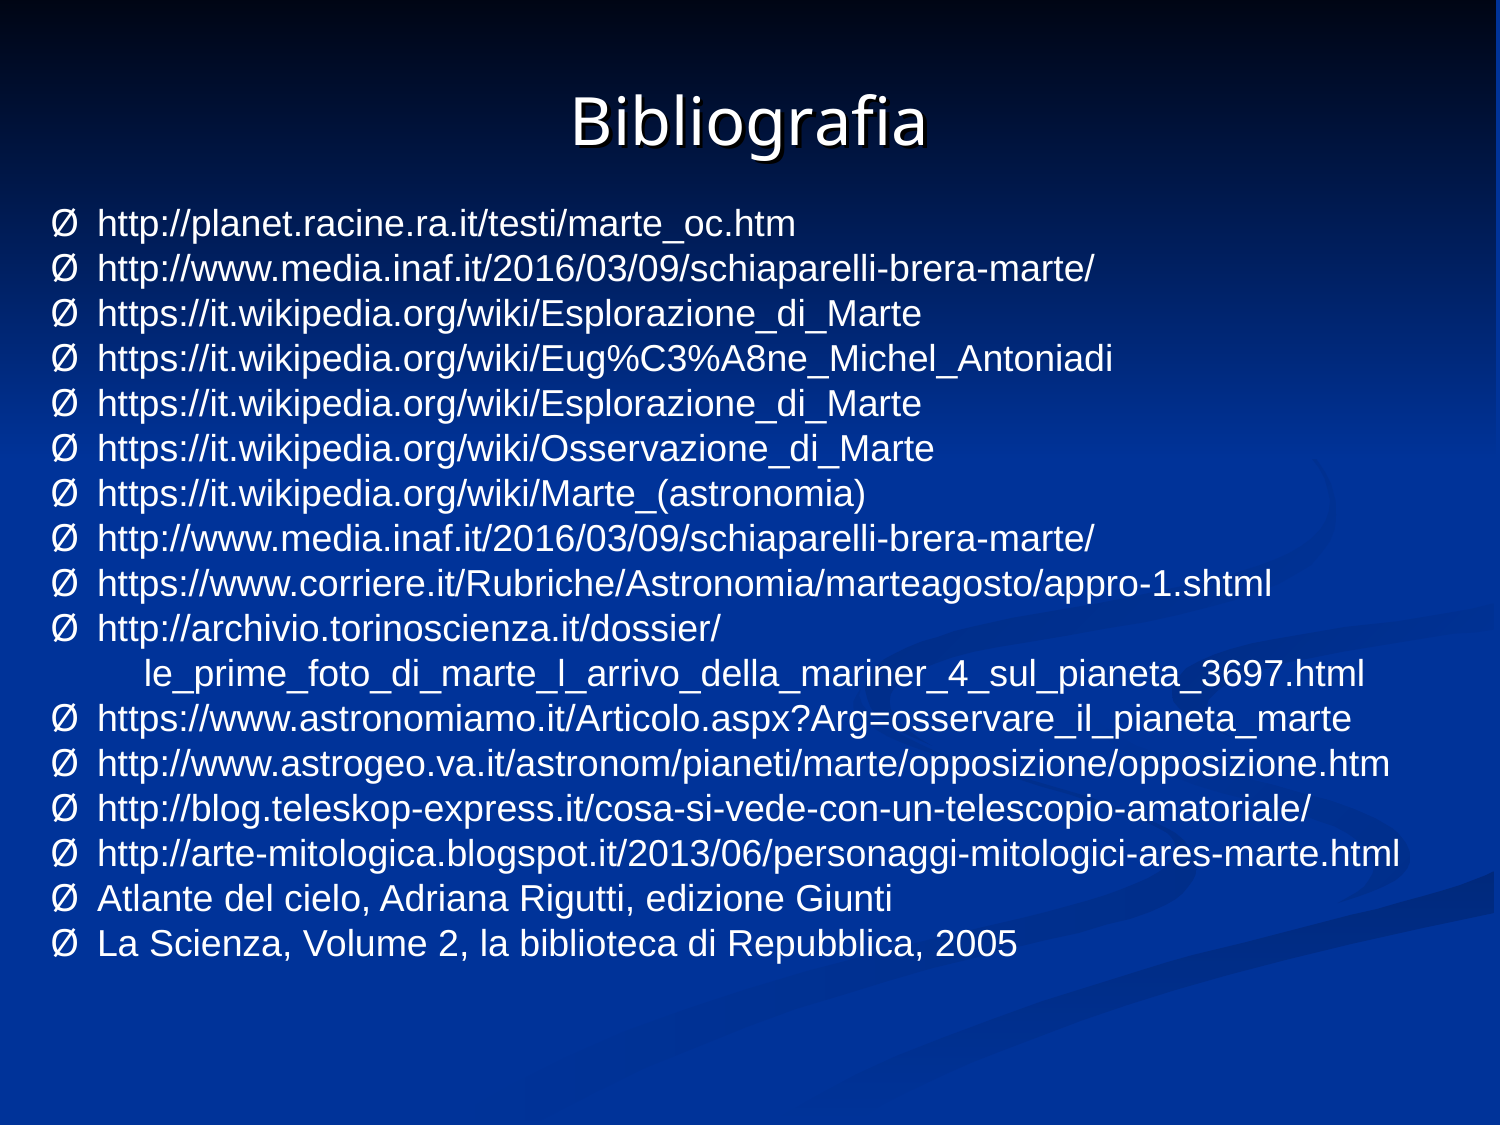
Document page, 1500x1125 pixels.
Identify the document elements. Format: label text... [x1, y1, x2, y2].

text_box Bibliografia [35, 70, 1465, 178]
text_box http://planet.racine.ra.it/testi/marte_oc.htm http://www.media.inaf.it/2016/03/09/schiaparelli-brera-marte/ https://it.wikipedia.org/wiki/Esplorazione_di_Marte https://it.wikipedia.org/wiki/Eug%C3%A8ne_Michel_Antoniadi https://it.wikipedia.org/wiki/Esplorazione_di_Marte https://it.wikipedia.org/wiki/Osservazione_di_Marte https://it.wikipedia.org/wiki/Marte_(astronomia) http://www.media.inaf.it/2016/03/09/schiaparelli-brera-marte/ https://www.corriere.it/Rubriche/Astronomia/marteagosto/appro-1.shtml http://archivio.torinoscienza.it/dossier/le_prime_foto_di_marte_l_arrivo_della_mariner_4_sul_pianeta_3697.html https://www.astronomiamo.it/Articolo.aspx?Arg=osservare_il_pianeta_marte http://www.astrogeo.va.it/astronom/pianeti/marte/opposizione/opposizione.htm http://blog.teleskop-express.it/cosa-si-vede-con-un-telescopio-amatoriale/ http://arte-mitologica.blogspot.it/2013/06/personaggi-mitologici-ares-marte.html Atlante del cielo, Adriana Rigutti, edizione Giunti La Scienza, Volume 2, la biblioteca di Repubblica, 2005 [35, 191, 1465, 980]
